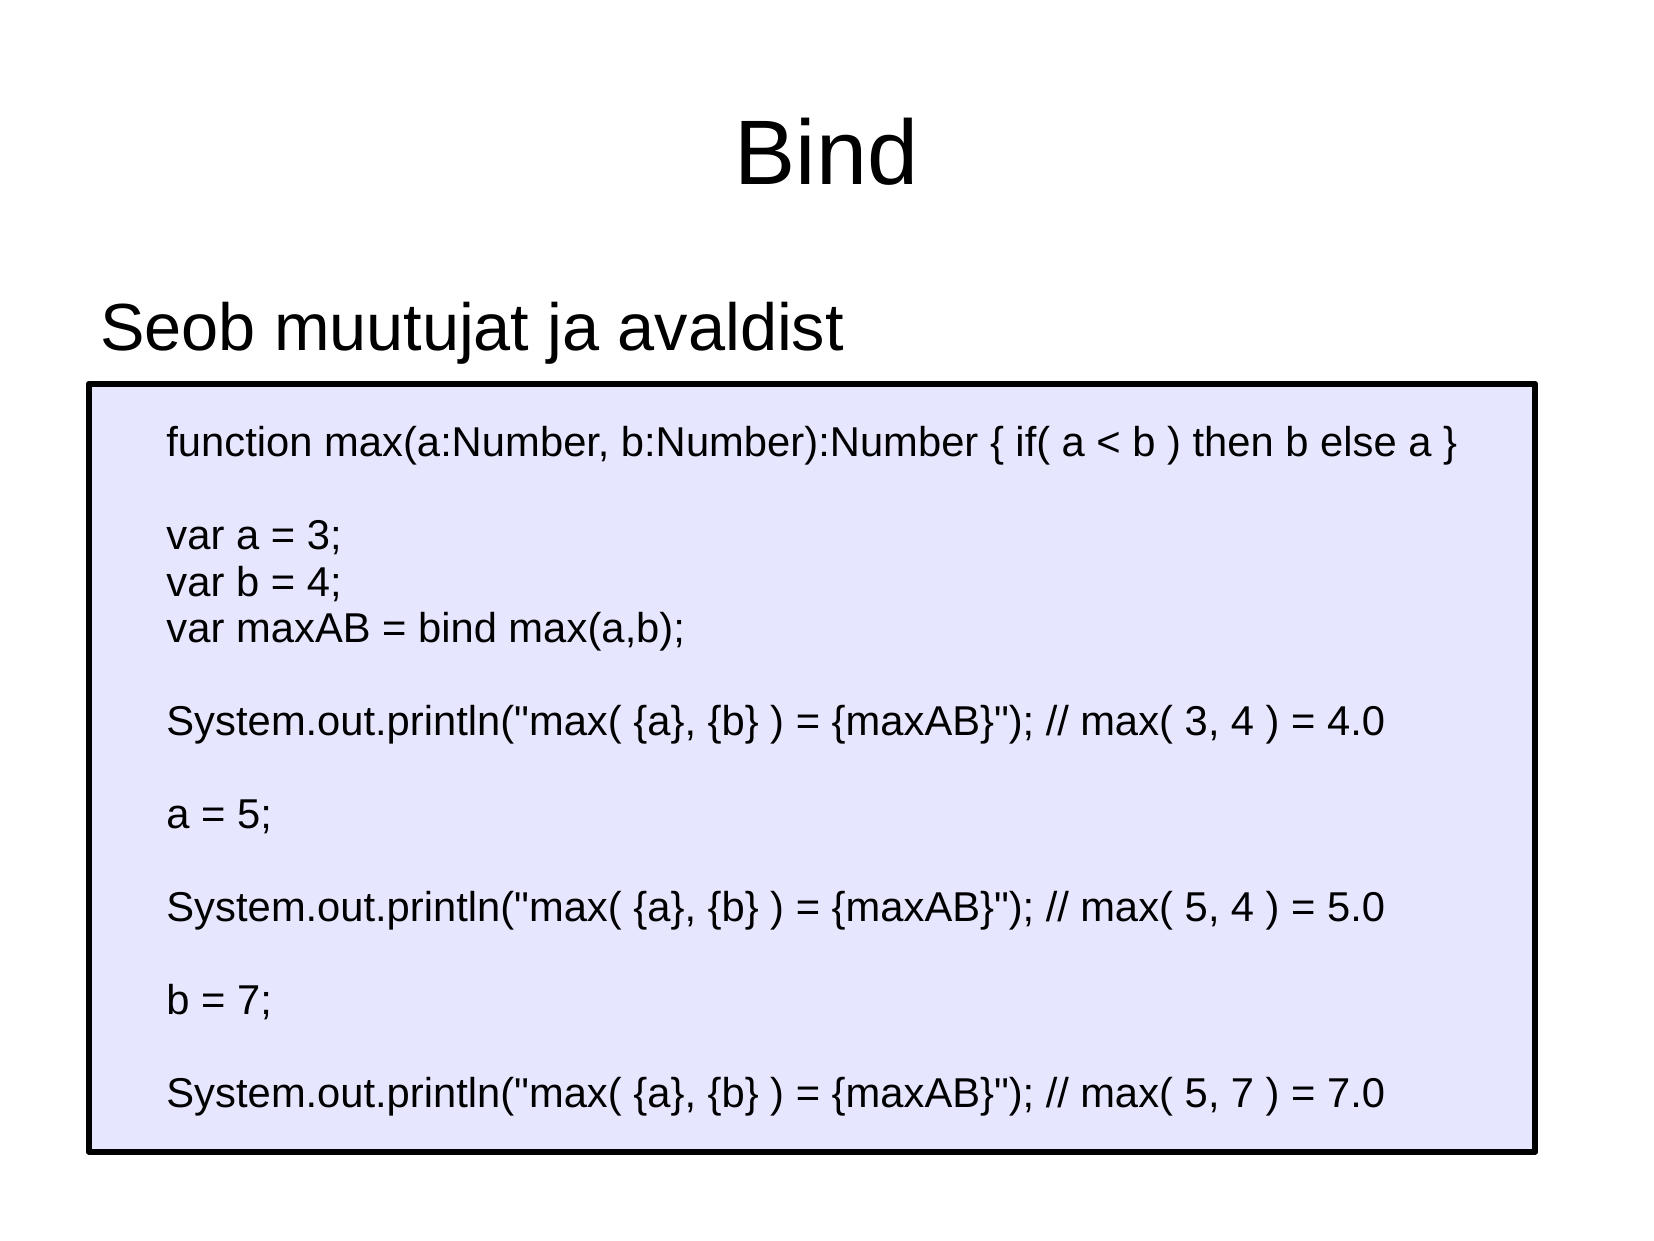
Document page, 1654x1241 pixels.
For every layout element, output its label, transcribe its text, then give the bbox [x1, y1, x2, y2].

list Seob muutujat ja avaldist [82, 290, 1571, 384]
text_box function max(a:Number, b:Number):Number { if( a < b ) then b else a } var a = 3; var b = 4; var maxAB = bind max(a,b); System.out.println("max( {a}, {b} ) = {maxAB}"); // max( 3, 4 ) = 4.0 a = 5; System.out.println("max( {a}, {b} ) = {maxAB}"); // max( 5, 4 ) = 5.0 b = 7; System.out.println("max( {a}, {b} ) = {maxAB}"); // max( 5, 7 ) = 7.0 [88, 383, 1536, 1152]
title Bind [82, 56, 1571, 250]
